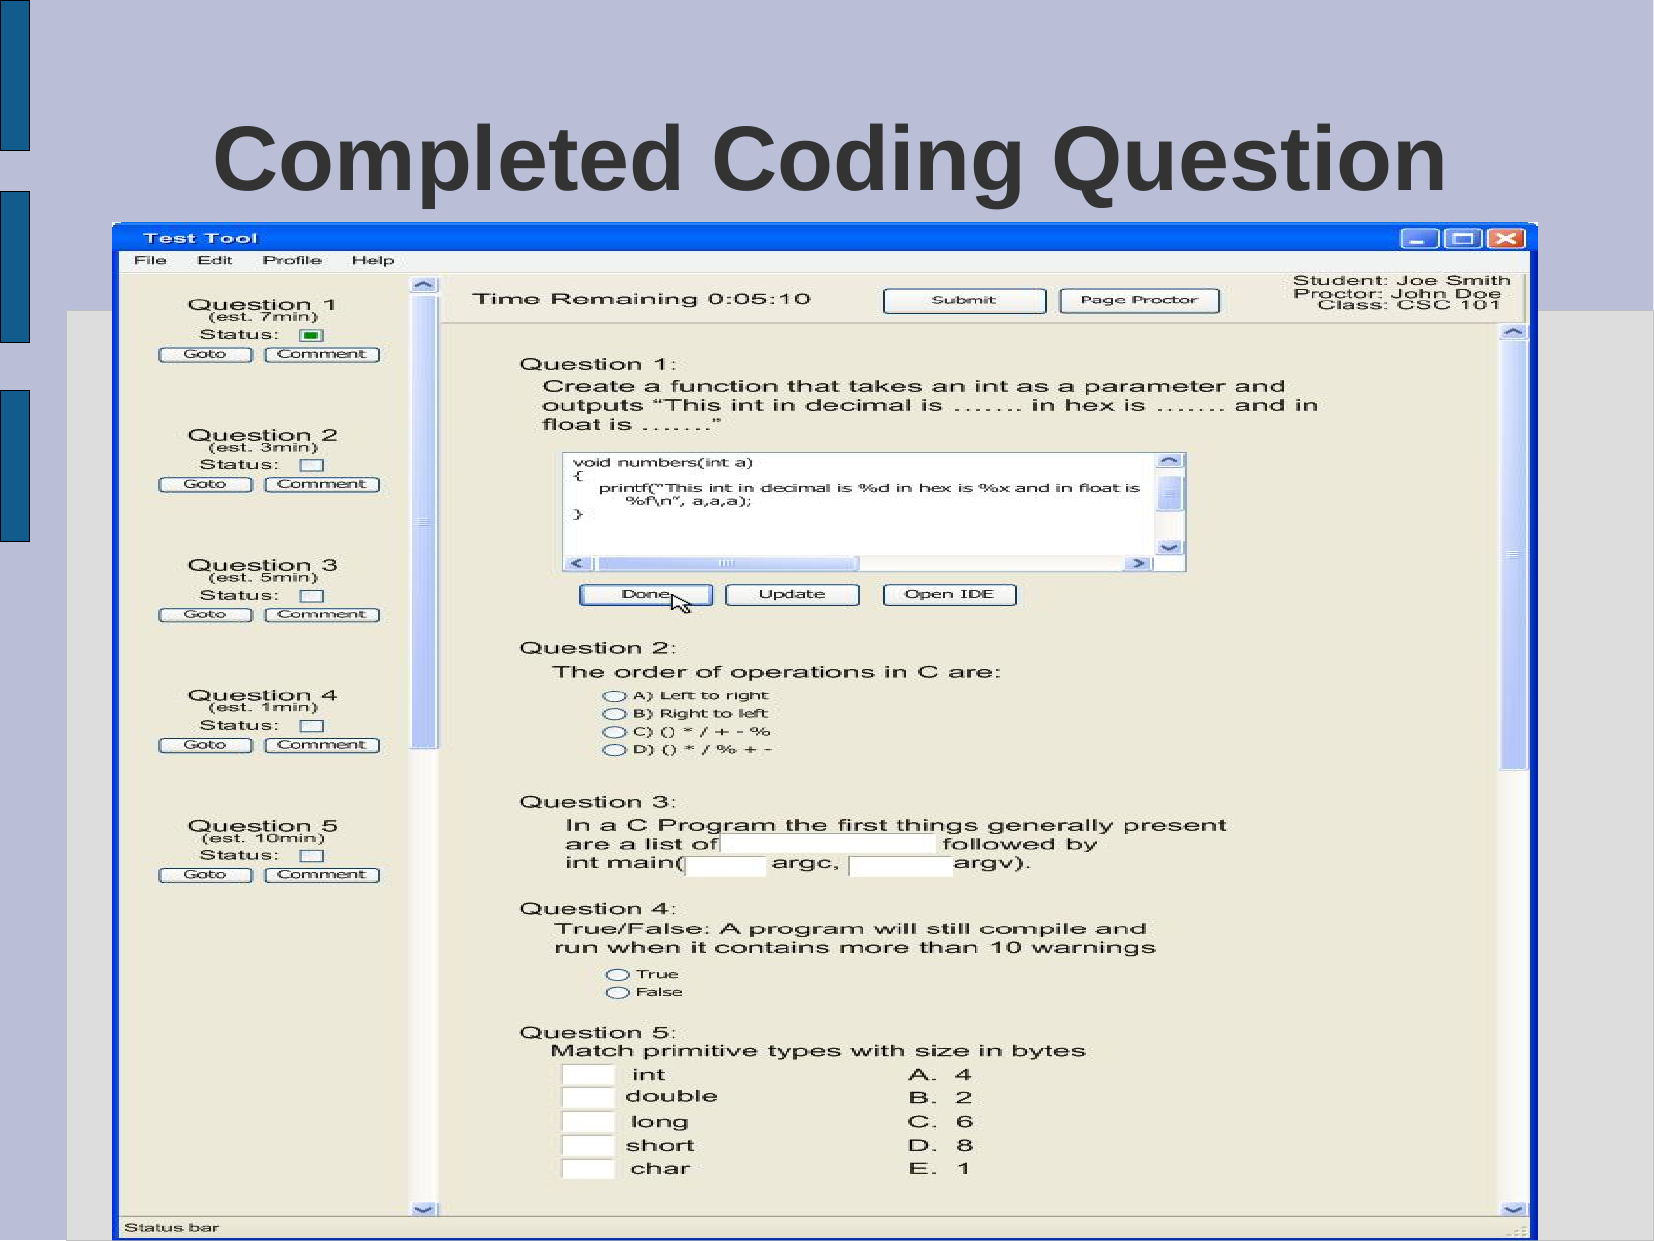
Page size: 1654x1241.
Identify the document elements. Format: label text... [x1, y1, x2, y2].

title Completed Coding Question [125, 55, 1538, 222]
picture [112, 222, 1538, 1241]
